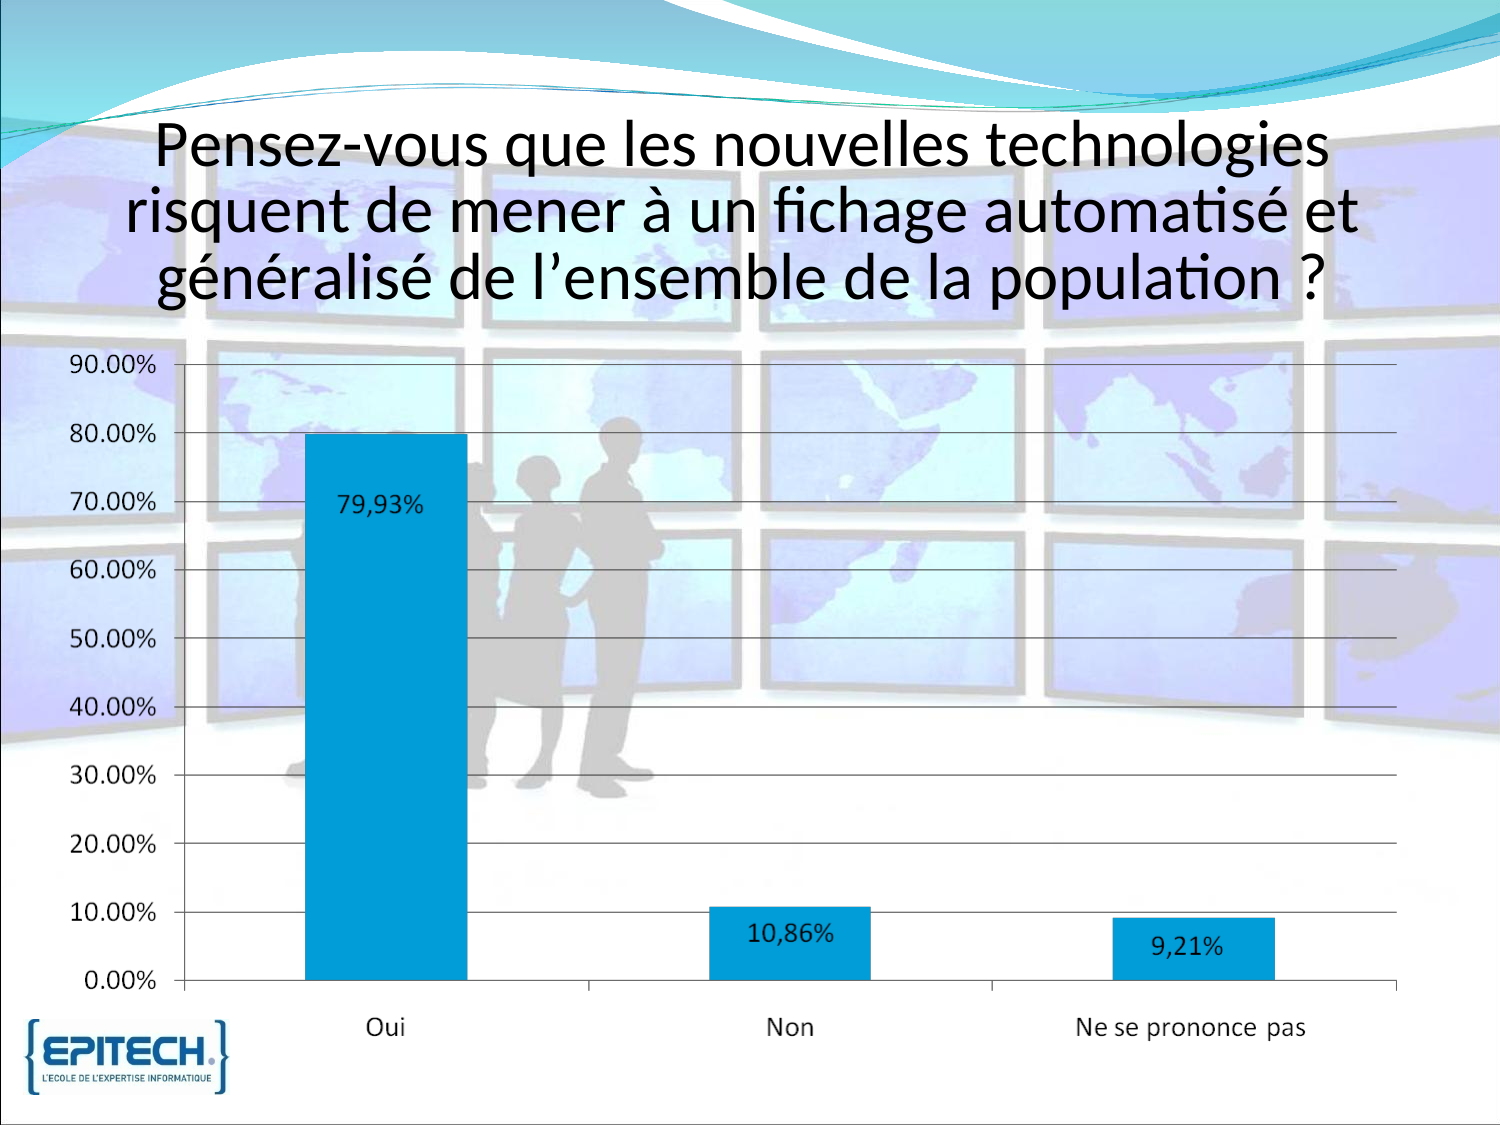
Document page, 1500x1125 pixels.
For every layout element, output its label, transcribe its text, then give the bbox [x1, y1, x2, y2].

picture [0, 0, 1500, 1125]
title Pensez-vous que les nouvelles technologies risquent de mener à un fichage automatisé et généralisé de l’ensemble de la population ? [67, 0, 1418, 317]
